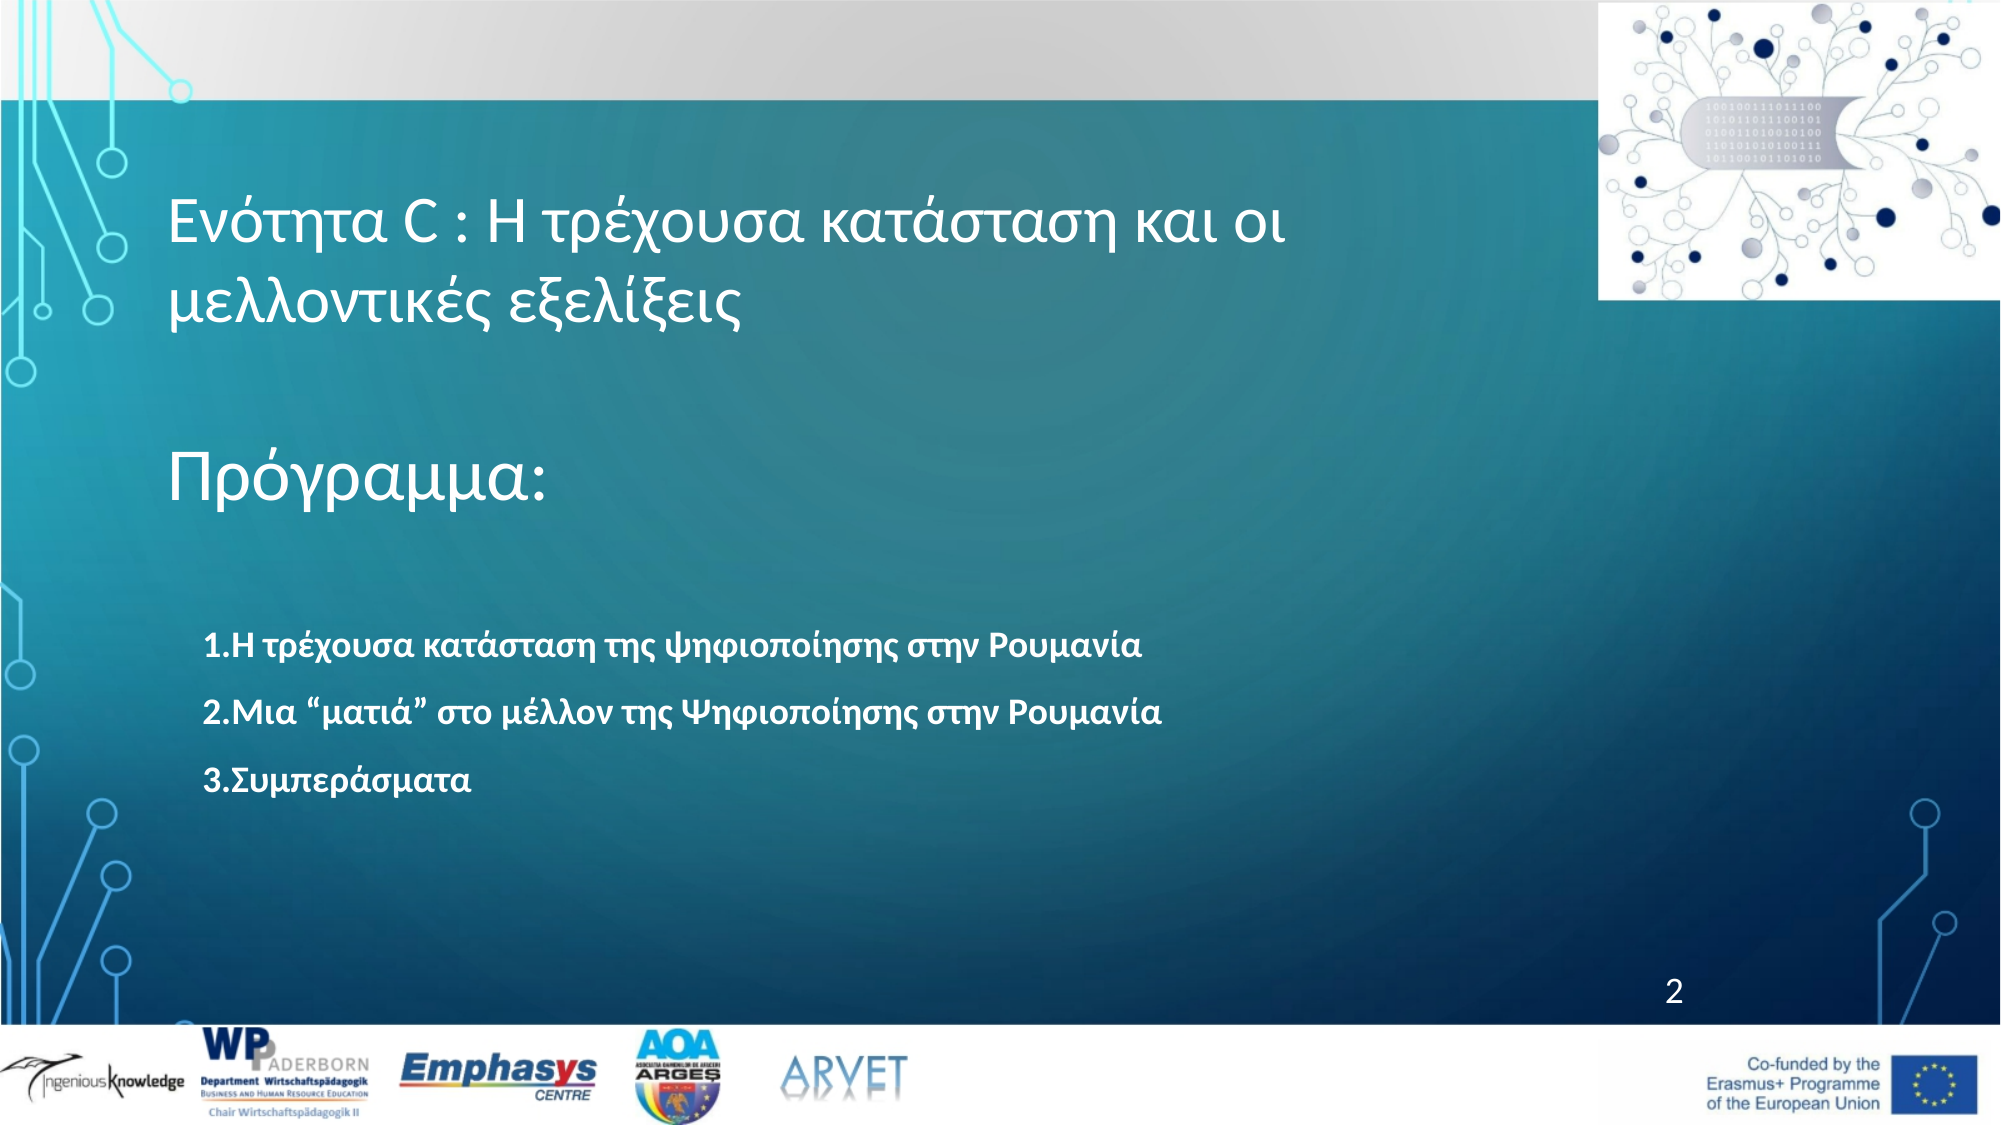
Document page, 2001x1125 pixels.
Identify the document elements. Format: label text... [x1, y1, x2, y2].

text_box Η τρέχουσα κατάσταση της ψηφιοποίησης στην Ρουμανία Μια “ματιά” στο μέλλον της Ψηφιοποίησης στην Ρουμανία Συμπεράσματα [202, 597, 1760, 868]
picture [0, 0, 2001, 1125]
text_box Ενότητα C : Η τρέχουσα κατάσταση και οι μελλοντικές εξελίξεις Πρόγραμμα: [167, 175, 1818, 710]
